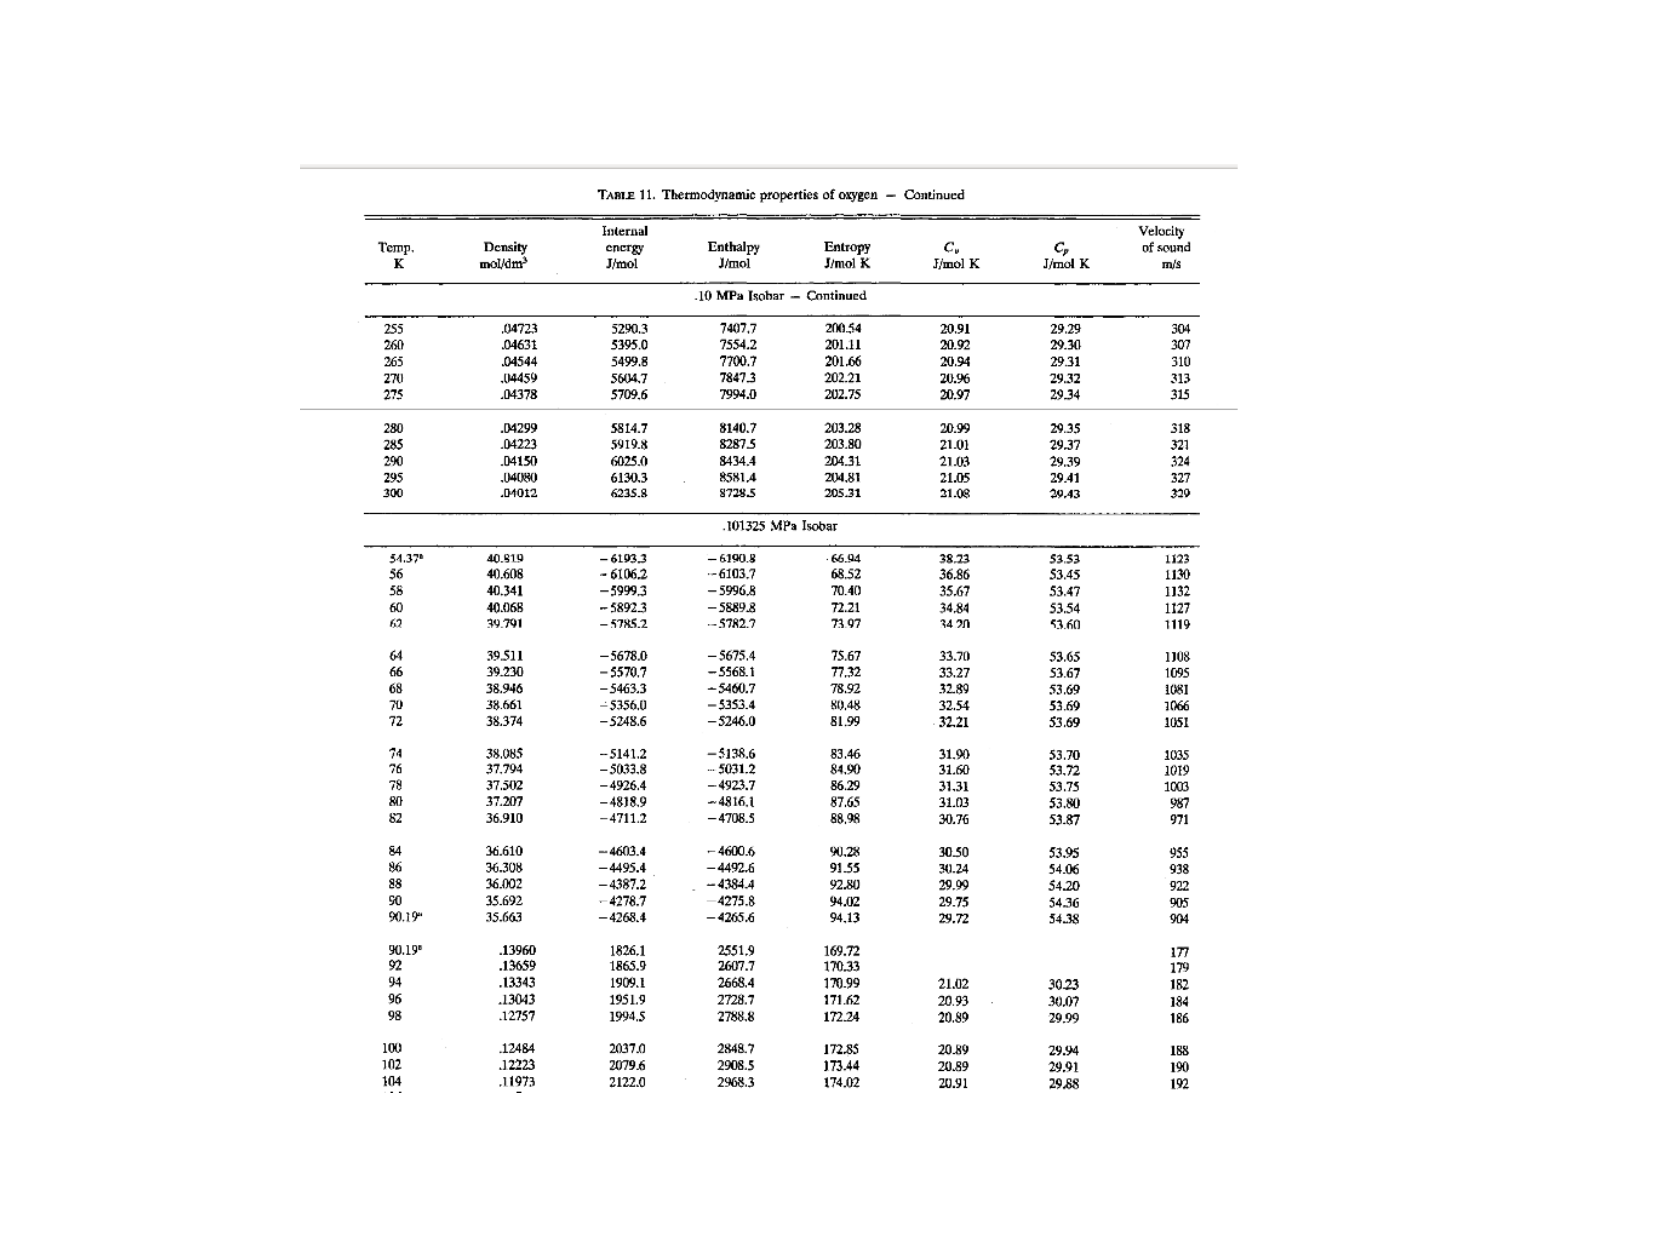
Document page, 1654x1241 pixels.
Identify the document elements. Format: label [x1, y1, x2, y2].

picture [300, 163, 1238, 1094]
